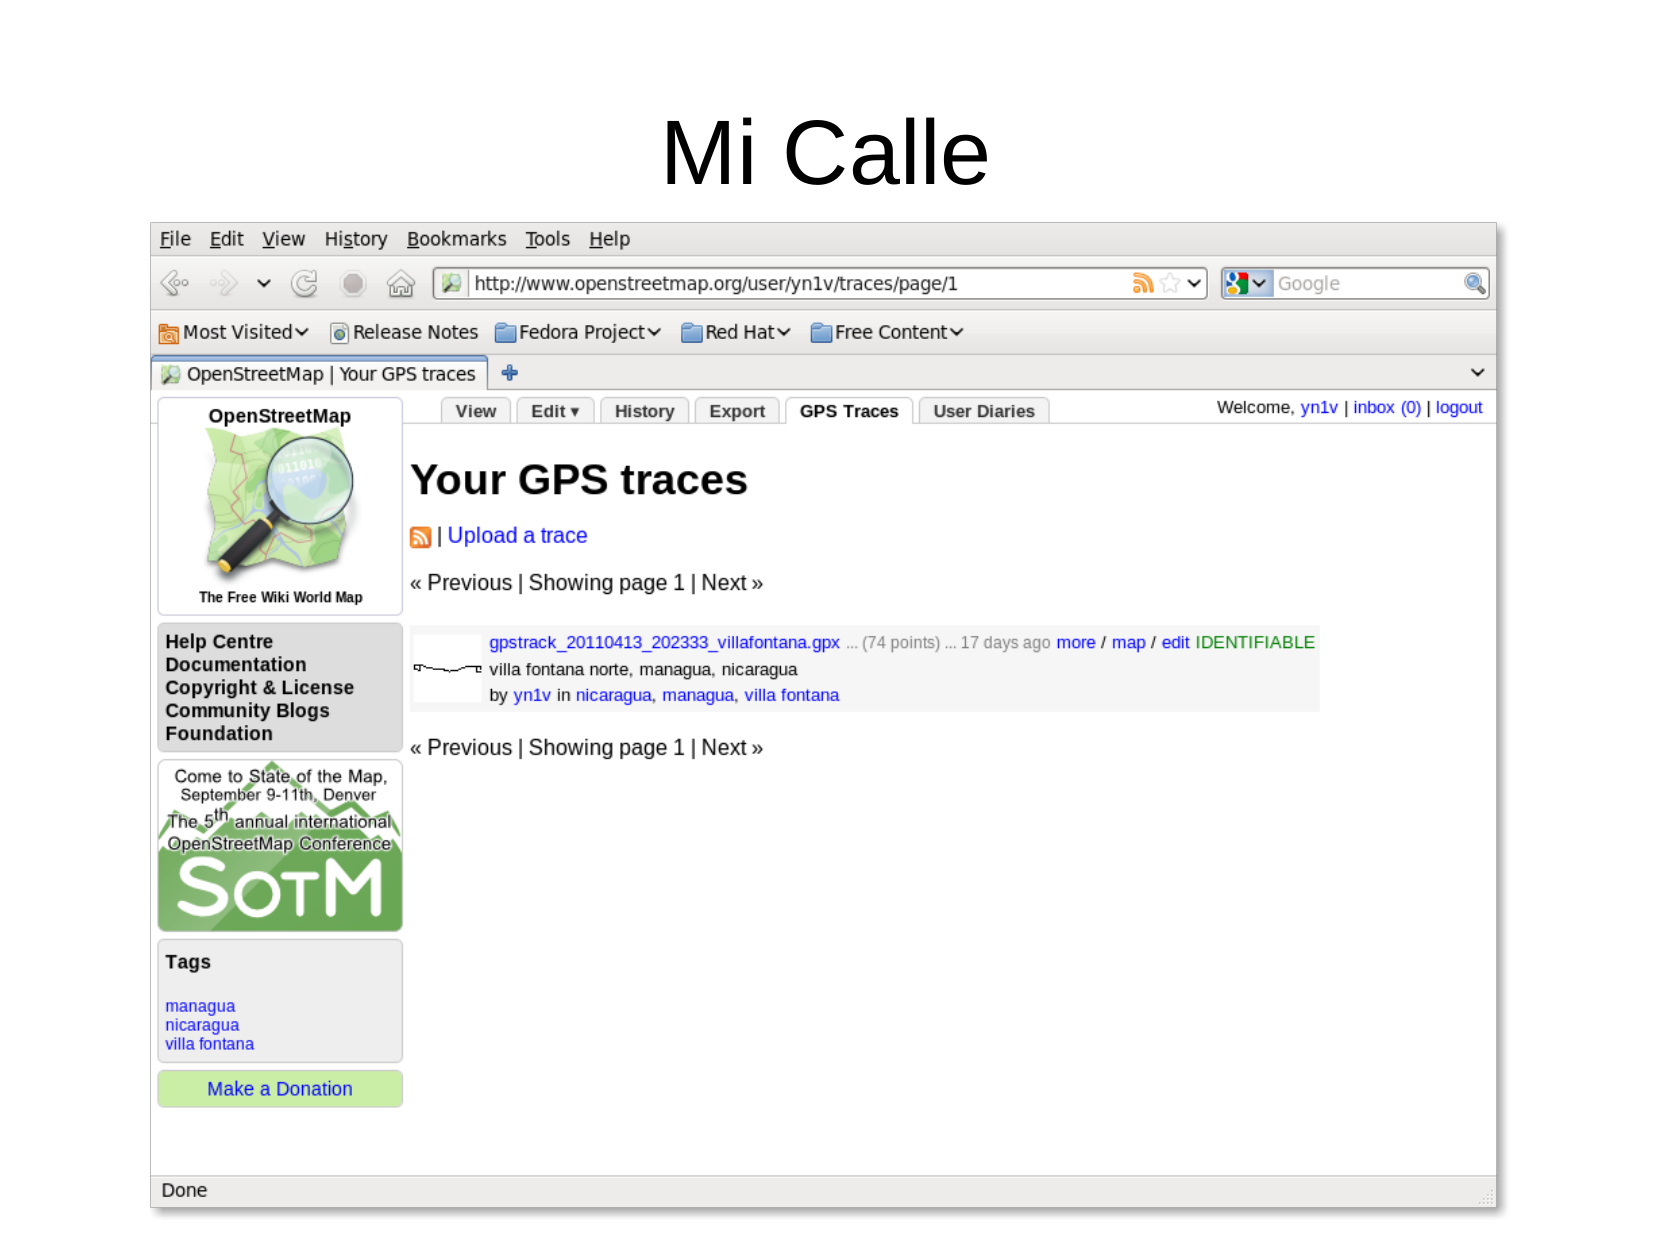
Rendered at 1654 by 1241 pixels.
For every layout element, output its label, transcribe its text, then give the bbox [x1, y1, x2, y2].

picture [144, 216, 1509, 1220]
title Mi Calle [82, 49, 1571, 257]
